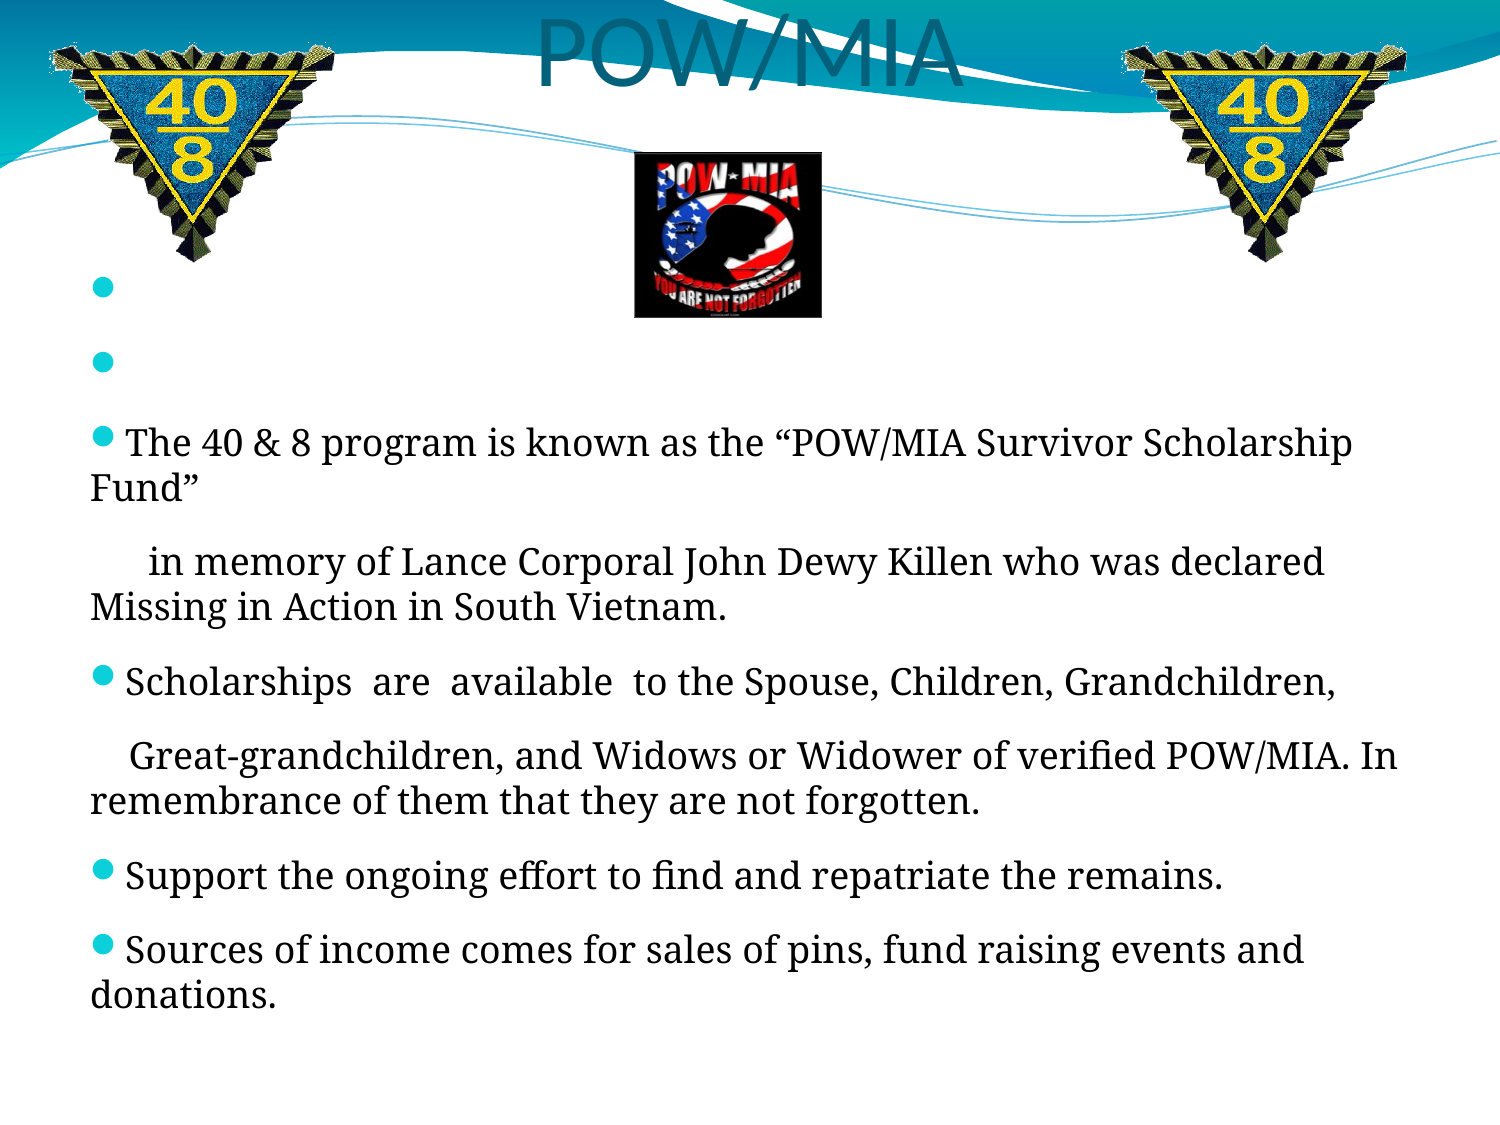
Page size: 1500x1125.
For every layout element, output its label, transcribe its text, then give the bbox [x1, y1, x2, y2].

title POW/MIA [50, 0, 1450, 225]
list The 40 & 8 program is known as the “POW/MIA Survivor Scholarship Fund” in memory of Lance Corporal John Dewy Killen who was declared Missing in Action in South Vietnam. Scholarships are available to the Spouse, Children, Grandchildren, Great-grandchildren, and Widows or Widower of verified POW/MIA. In remembrance of them that they are not forgotten. Support the ongoing effort to find and repatriate the remains. Sources of income comes for sales of pins, fund raising events and donations. [75, 262, 1425, 1113]
picture [634, 152, 822, 318]
picture [49, 46, 335, 263]
picture [1121, 42, 1407, 263]
